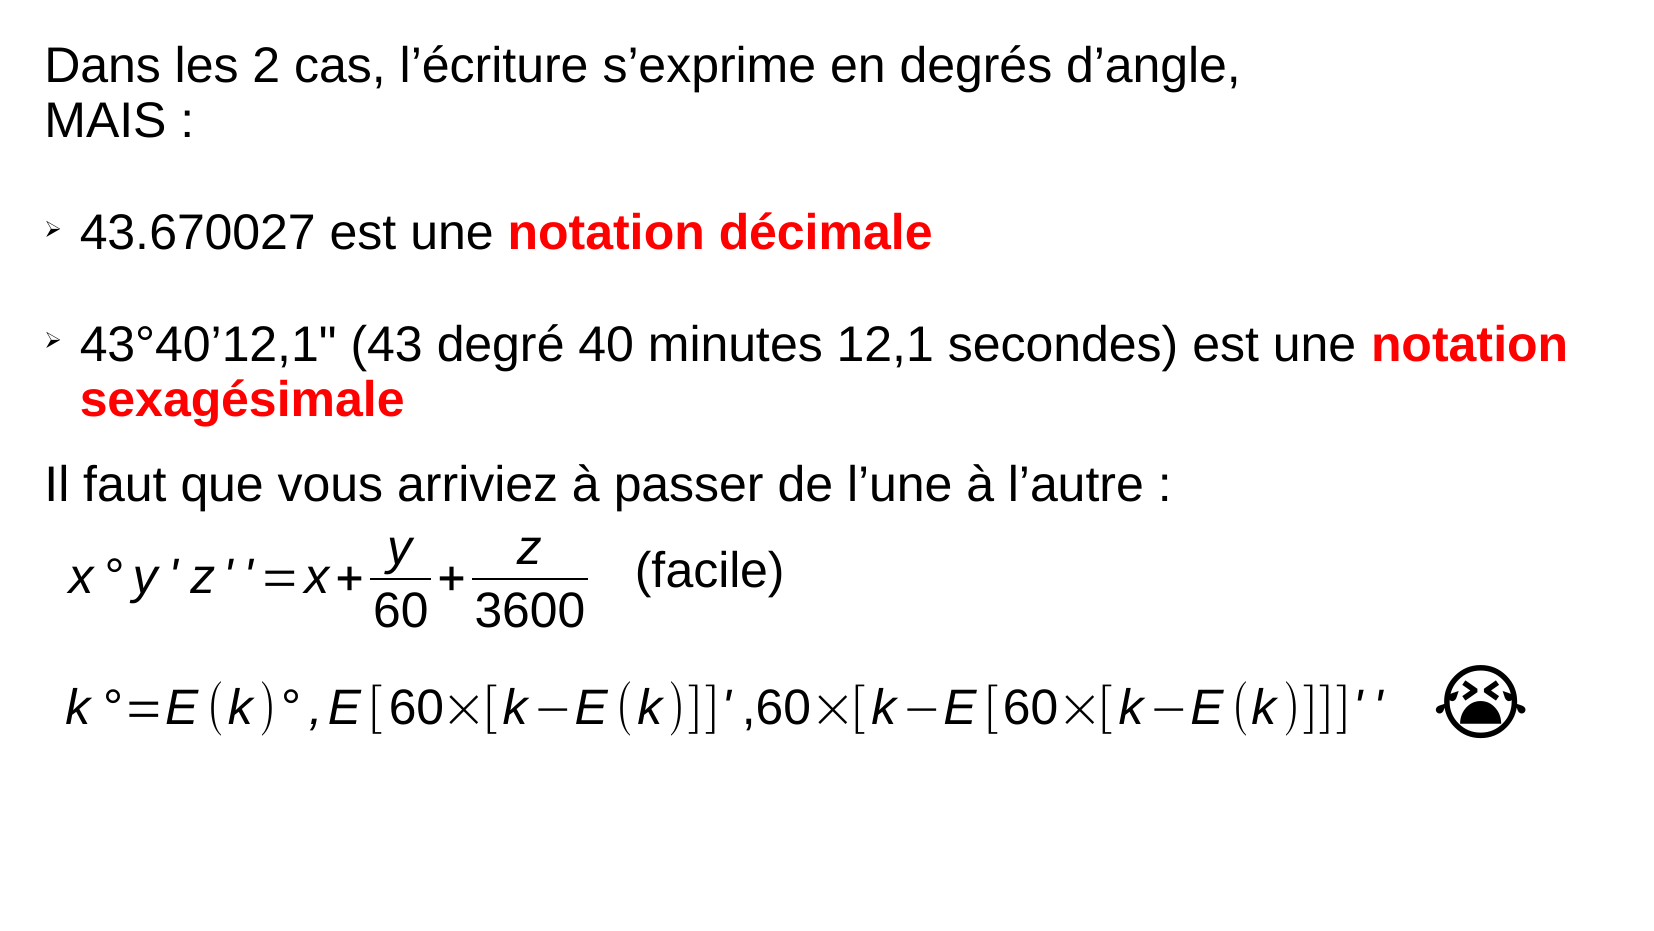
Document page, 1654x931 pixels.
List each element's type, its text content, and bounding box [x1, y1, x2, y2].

chart [59, 678, 1396, 739]
chart [59, 519, 597, 639]
text_box Dans les 2 cas, l’écriture s’exprime en degrés d’angle, MAIS : 43.670027 est une notation décimale 43°40’12,1" (43 degré 40 minutes 12,1 secondes) est une notation sexagésimale [29, 29, 1595, 435]
text_box (facile) [620, 534, 827, 624]
text_box 😭 [1417, 649, 1625, 758]
text_box Il faut que vous arriviez à passer de l’une à l’autre : [29, 448, 1595, 538]
